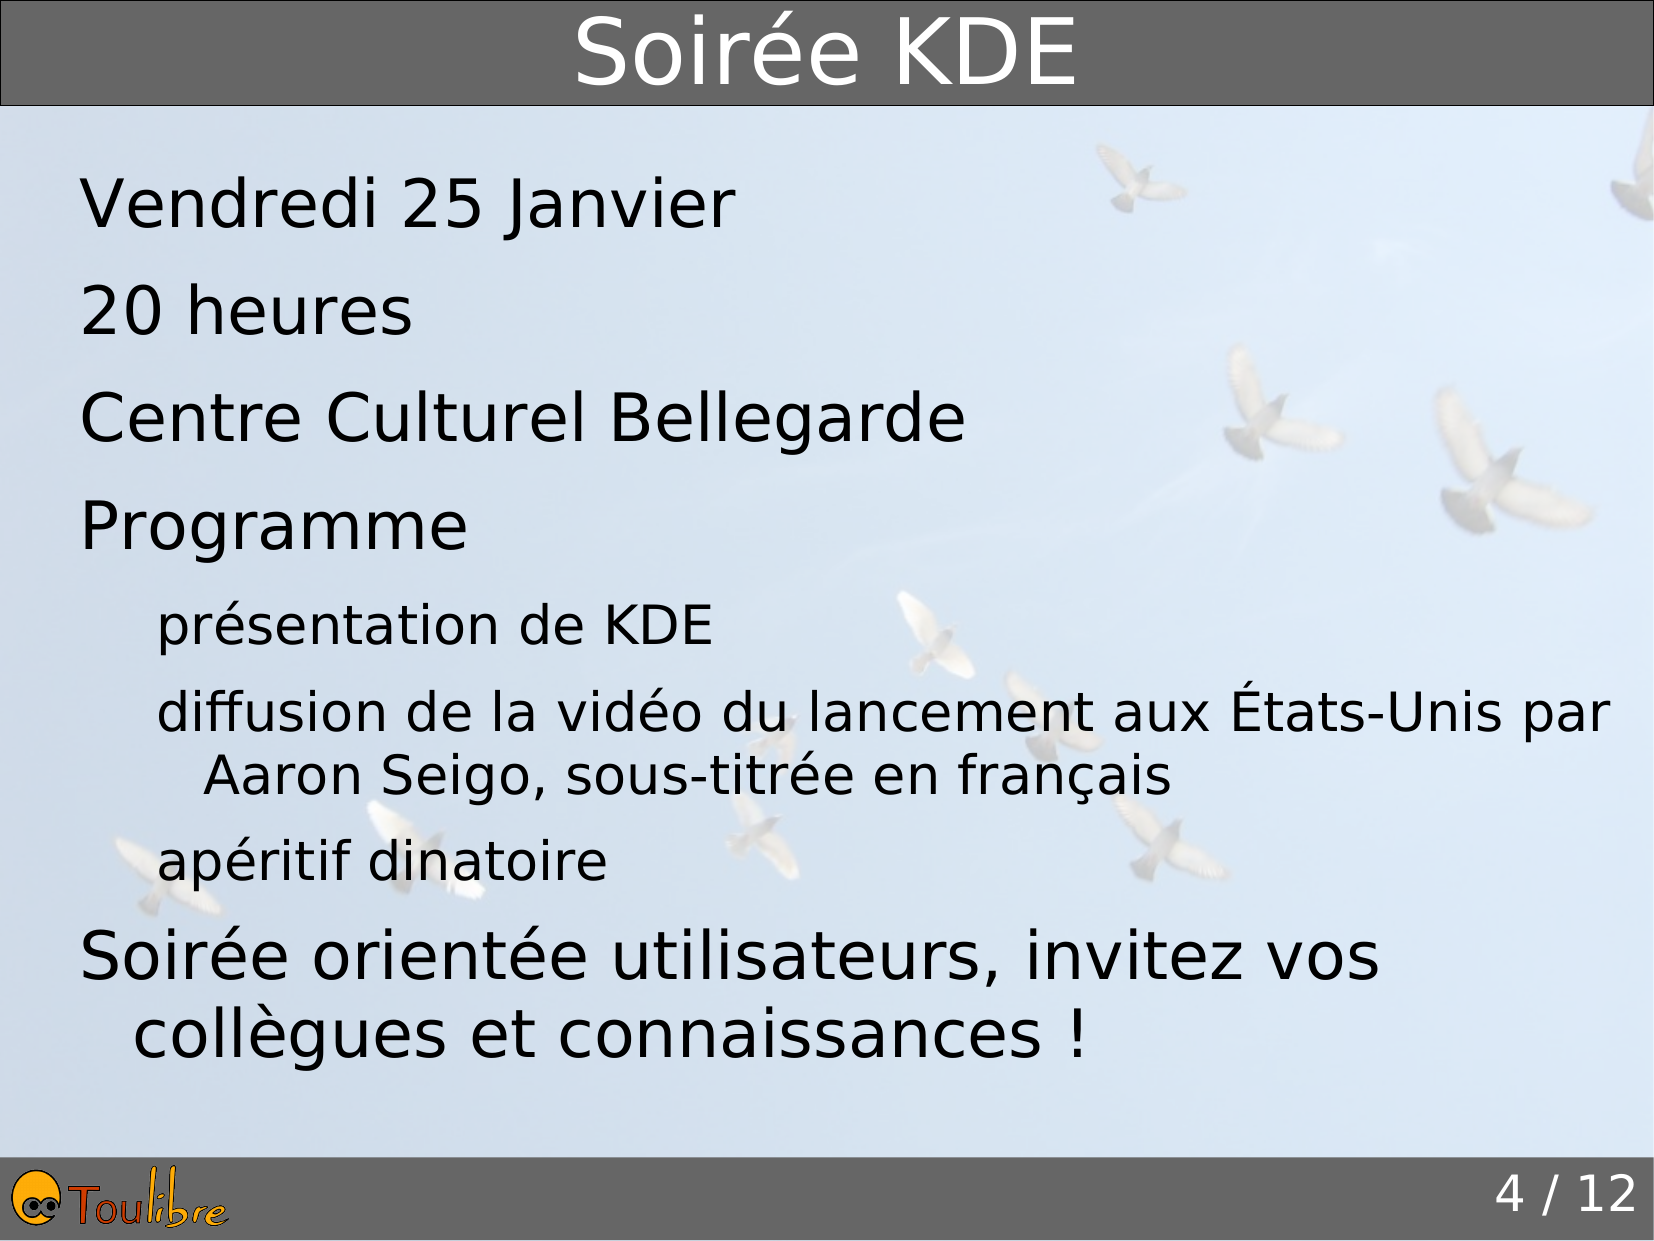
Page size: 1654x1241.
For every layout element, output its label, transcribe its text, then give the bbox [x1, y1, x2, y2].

list Vendredi 25 Janvier 20 heures Centre Culturel Bellegarde Programme présentation de KDE diffusion de la vidéo du lancement aux États-Unis par Aaron Seigo, sous-titrée en français apéritif dinatoire Soirée orientée utilisateurs, invitez vos collègues et connaissances ! [61, 165, 1626, 1088]
title Soirée KDE [0, 0, 1654, 107]
picture [11, 1165, 229, 1228]
